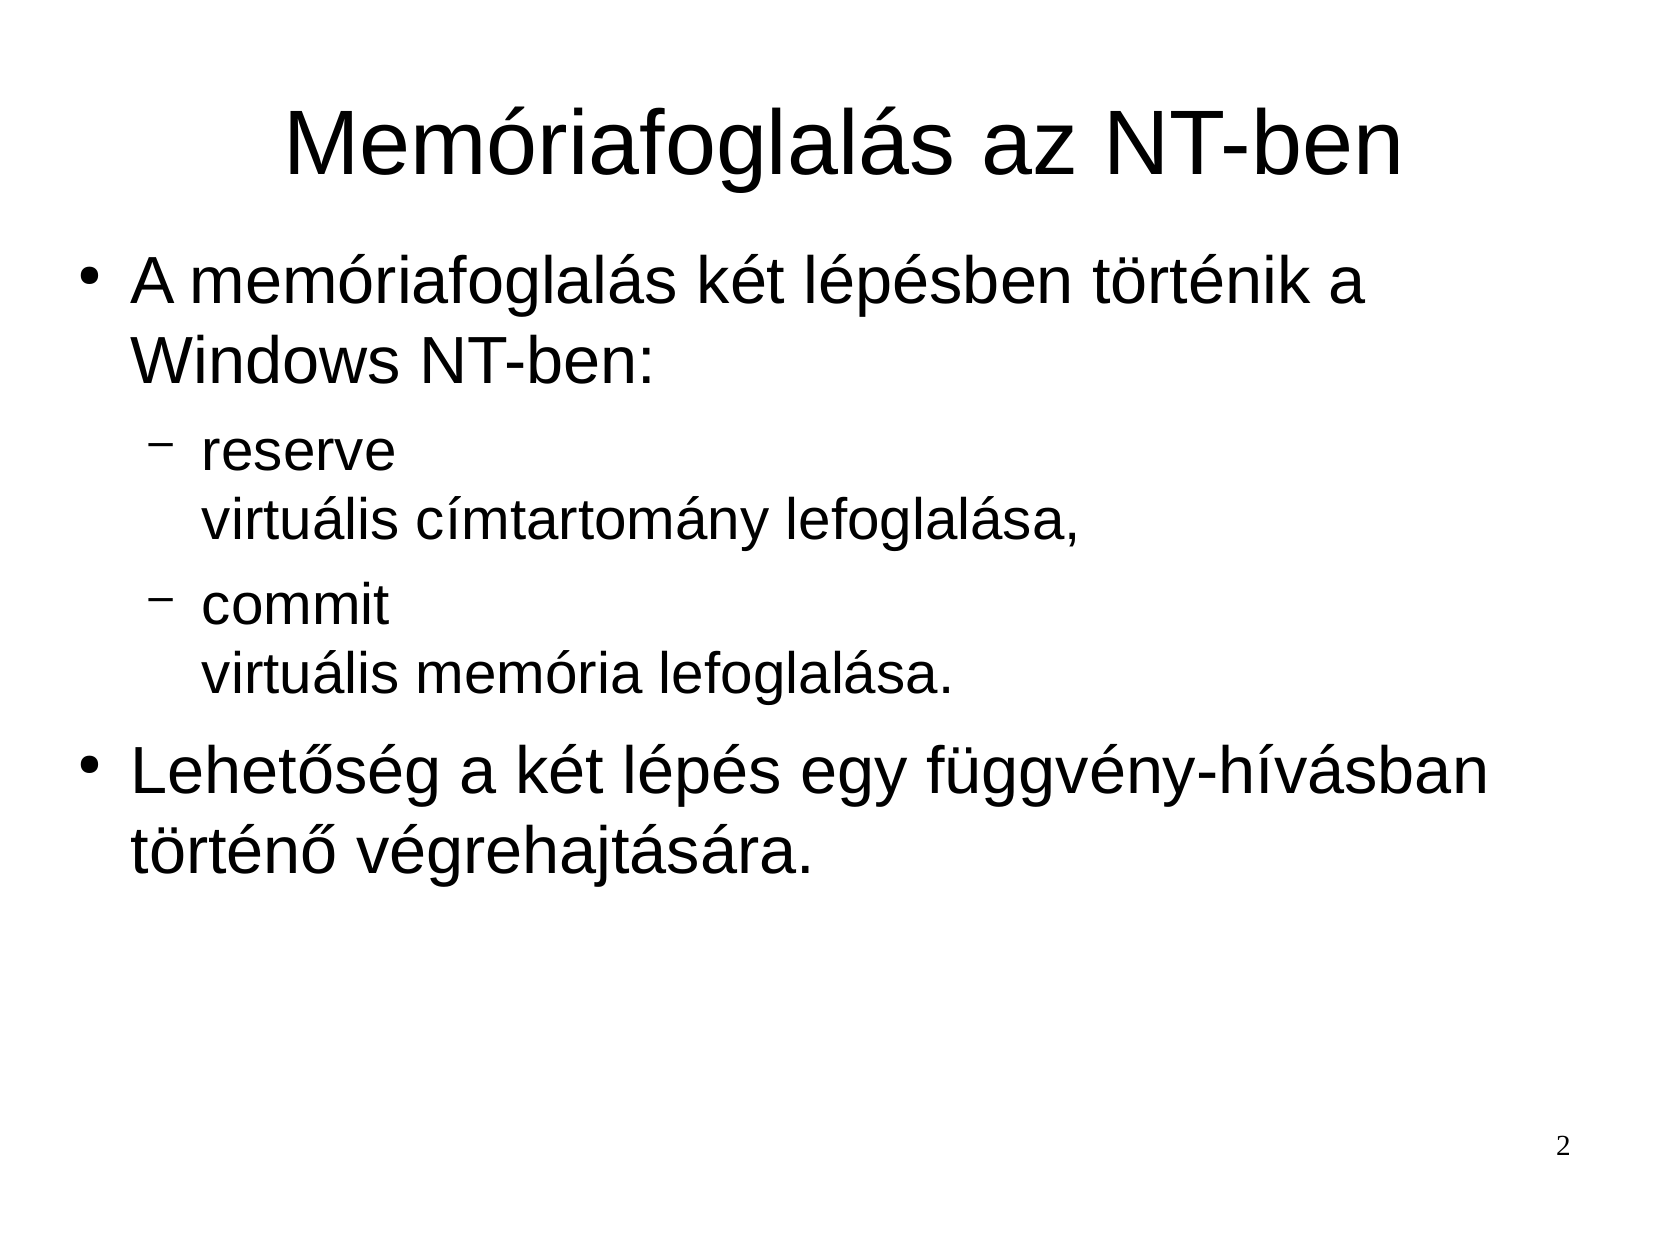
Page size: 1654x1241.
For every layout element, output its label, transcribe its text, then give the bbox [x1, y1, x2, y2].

title Memóriafoglalás az NT-ben [123, 34, 1530, 229]
list A memóriafoglalás két lépésben történik a Windows NT-ben: reserve virtuális címtartomány lefoglalása, commit virtuális memória lefoglalása. Lehetőség a két lépés egy függvény-hívásban történő végrehajtására. [45, 229, 1634, 1206]
